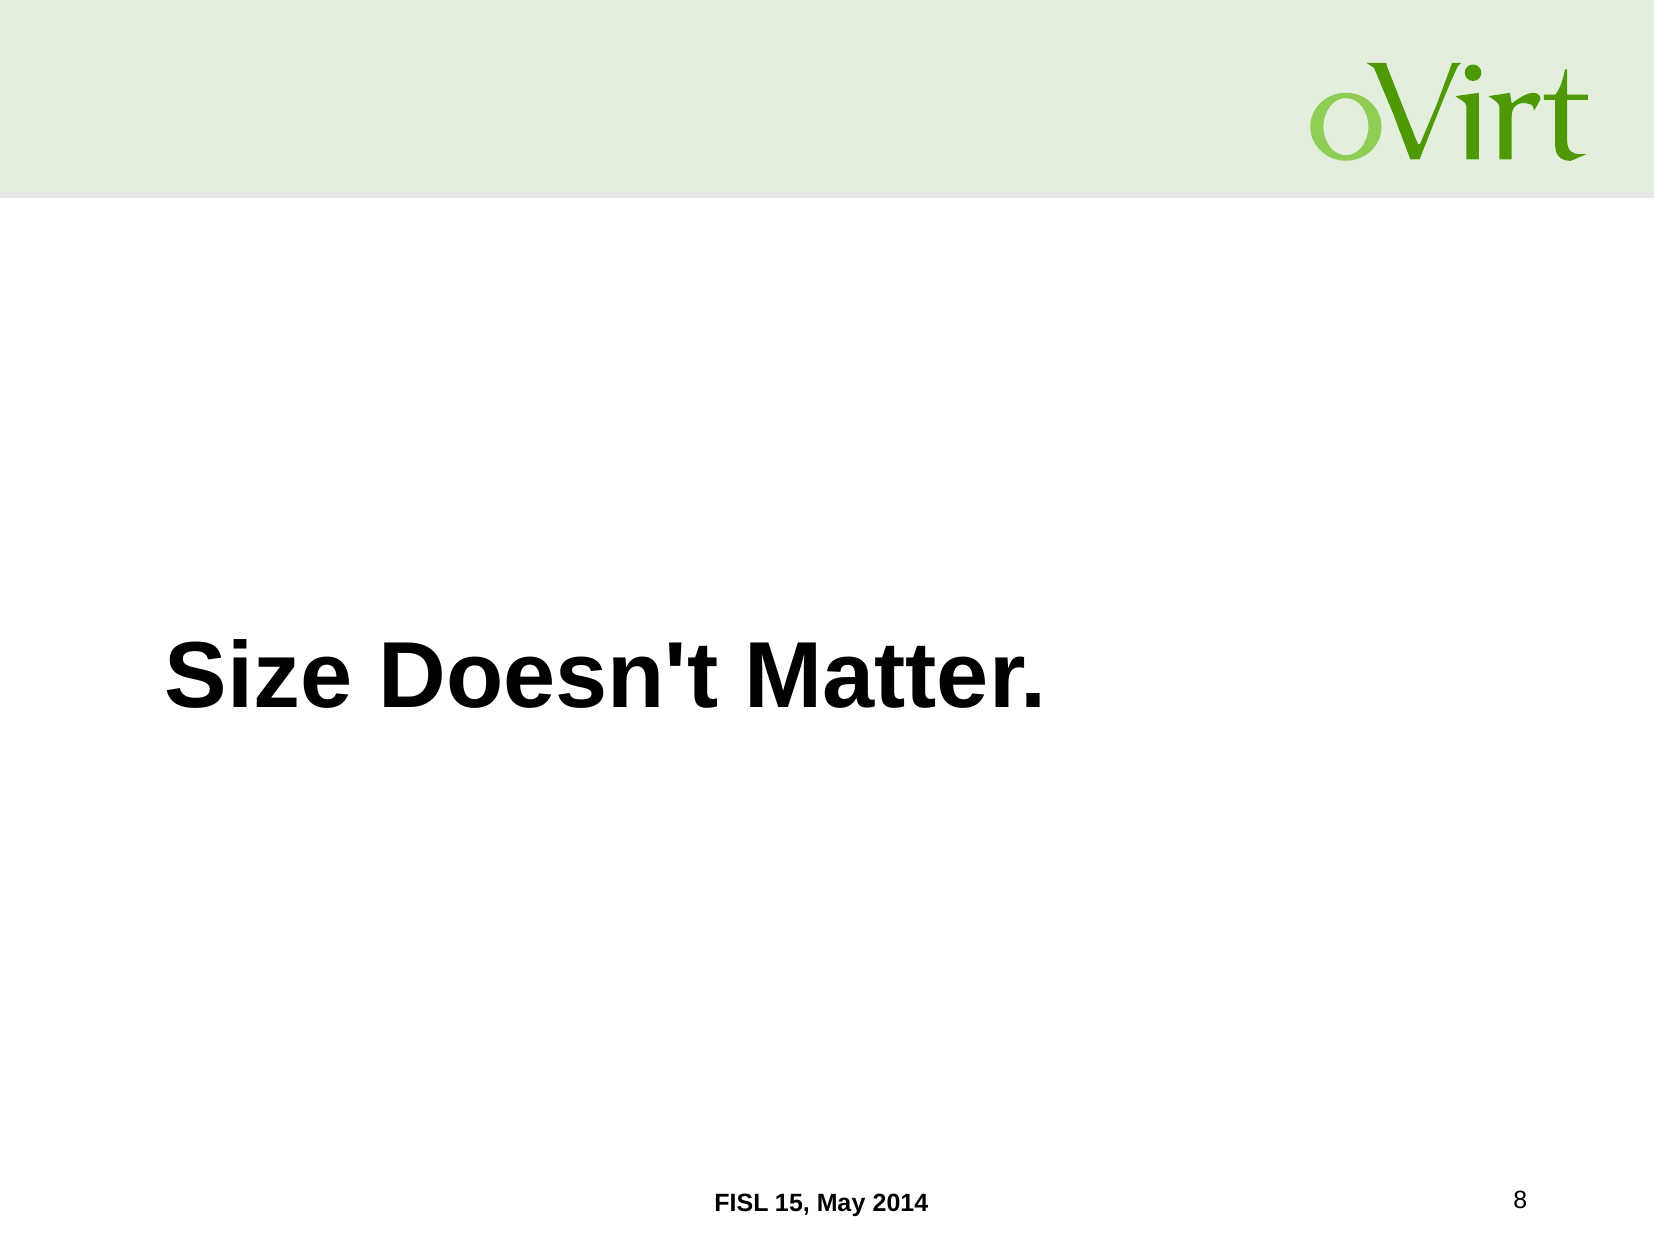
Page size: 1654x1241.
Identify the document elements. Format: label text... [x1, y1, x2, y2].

text_box Size Doesn't Matter. [150, 615, 1654, 750]
